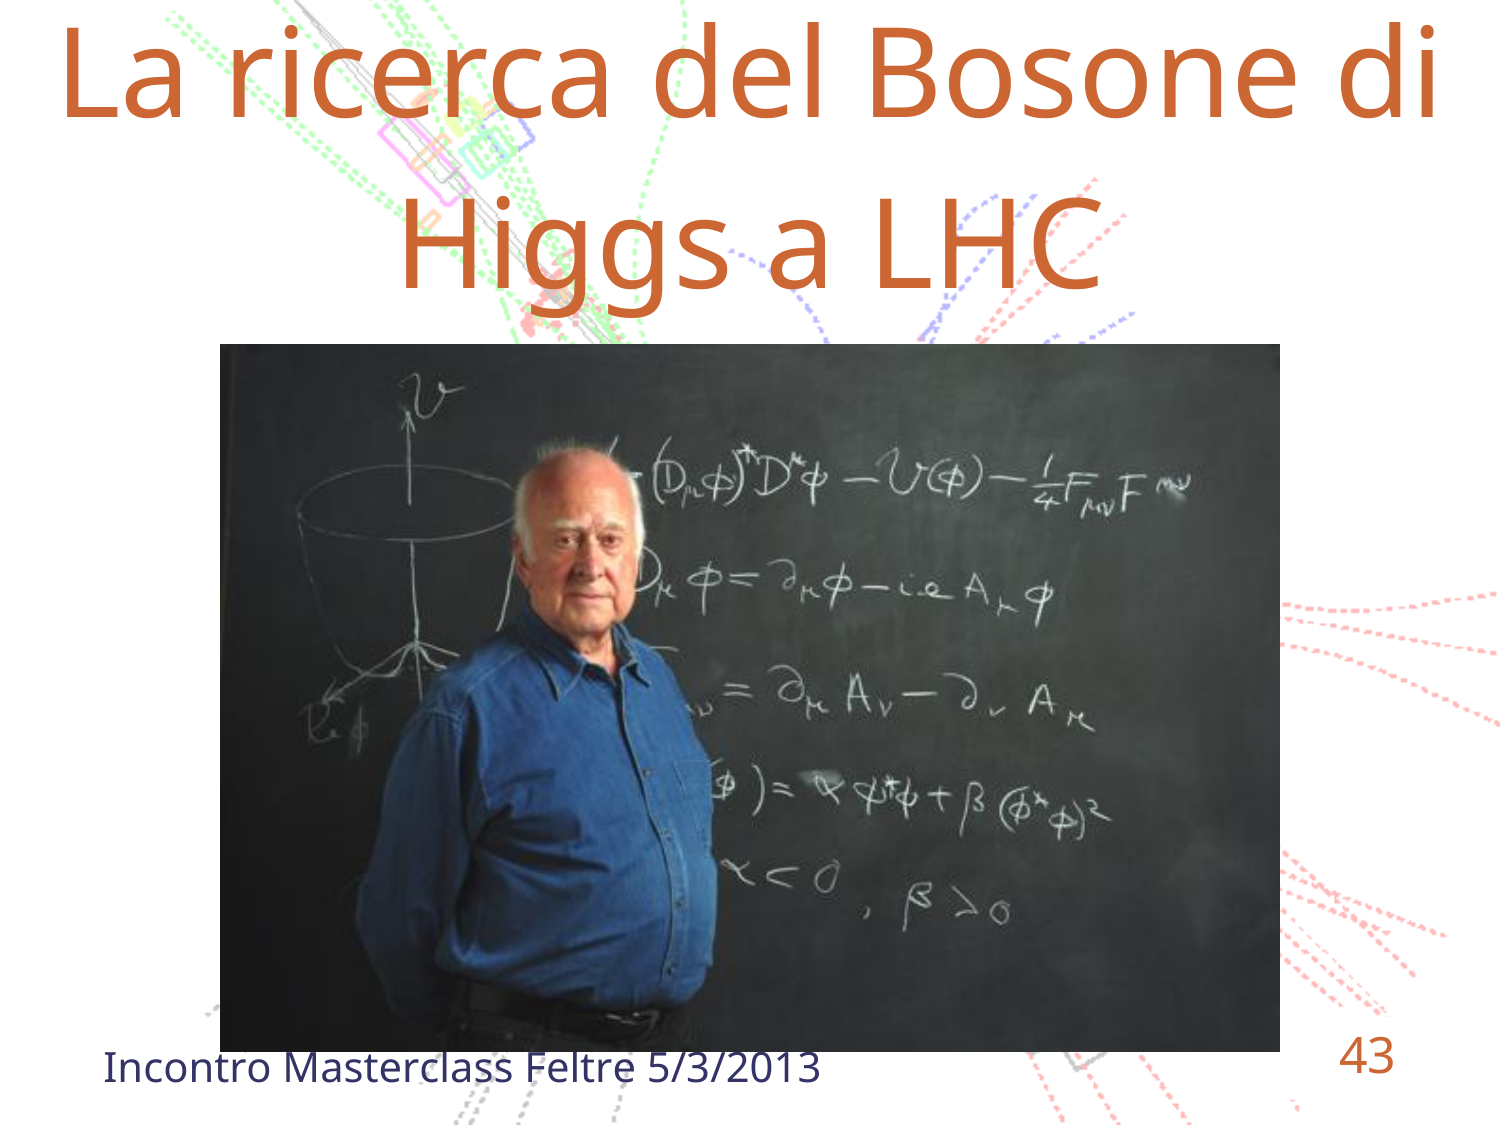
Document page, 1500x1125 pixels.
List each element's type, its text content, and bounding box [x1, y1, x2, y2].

title La ricerca del Bosone di Higgs a LHC [37, 0, 1463, 342]
picture [0, 0, 1500, 1125]
